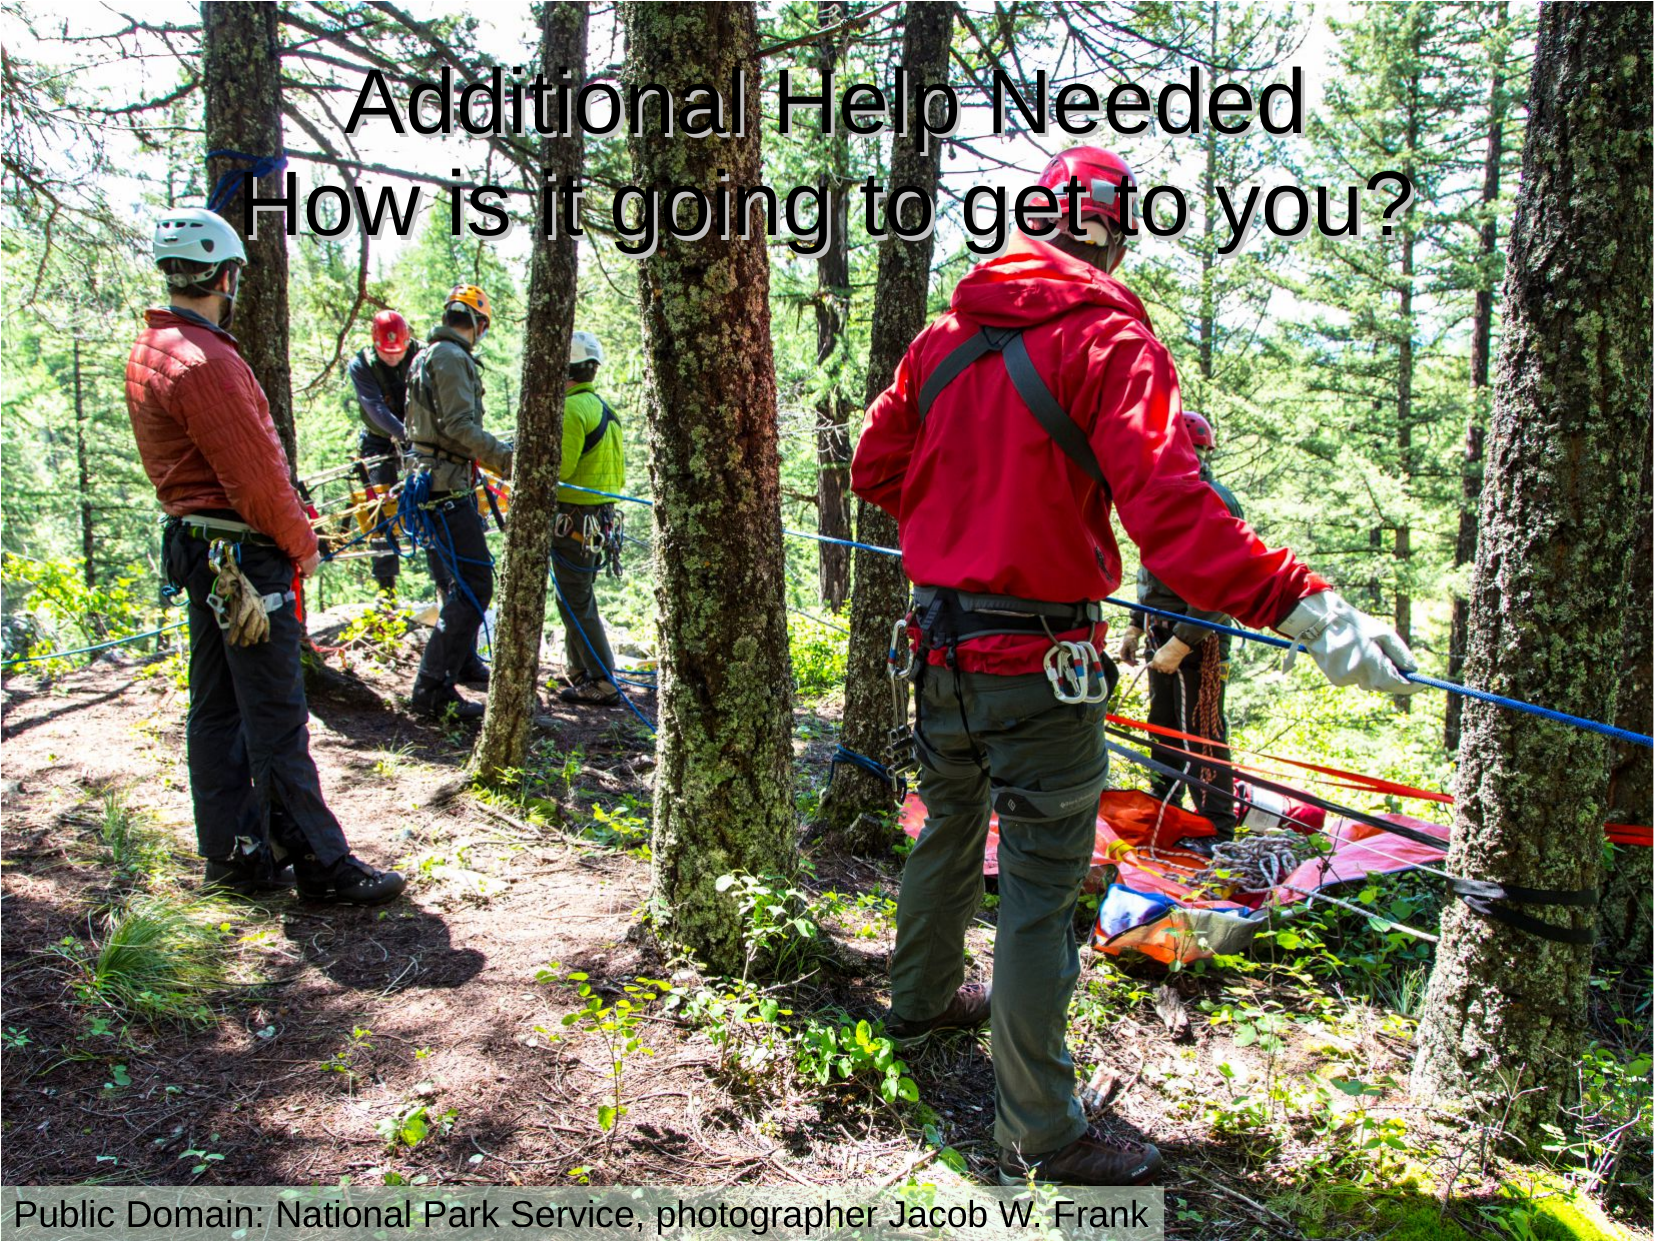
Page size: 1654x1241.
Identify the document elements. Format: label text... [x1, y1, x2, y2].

picture [1, 1, 1654, 1241]
text_box Public Domain: National Park Service, photographer Jacob W. Frank [0, 1186, 1165, 1241]
title Additional Help Needed How is it going to get to you? [82, 49, 1571, 257]
